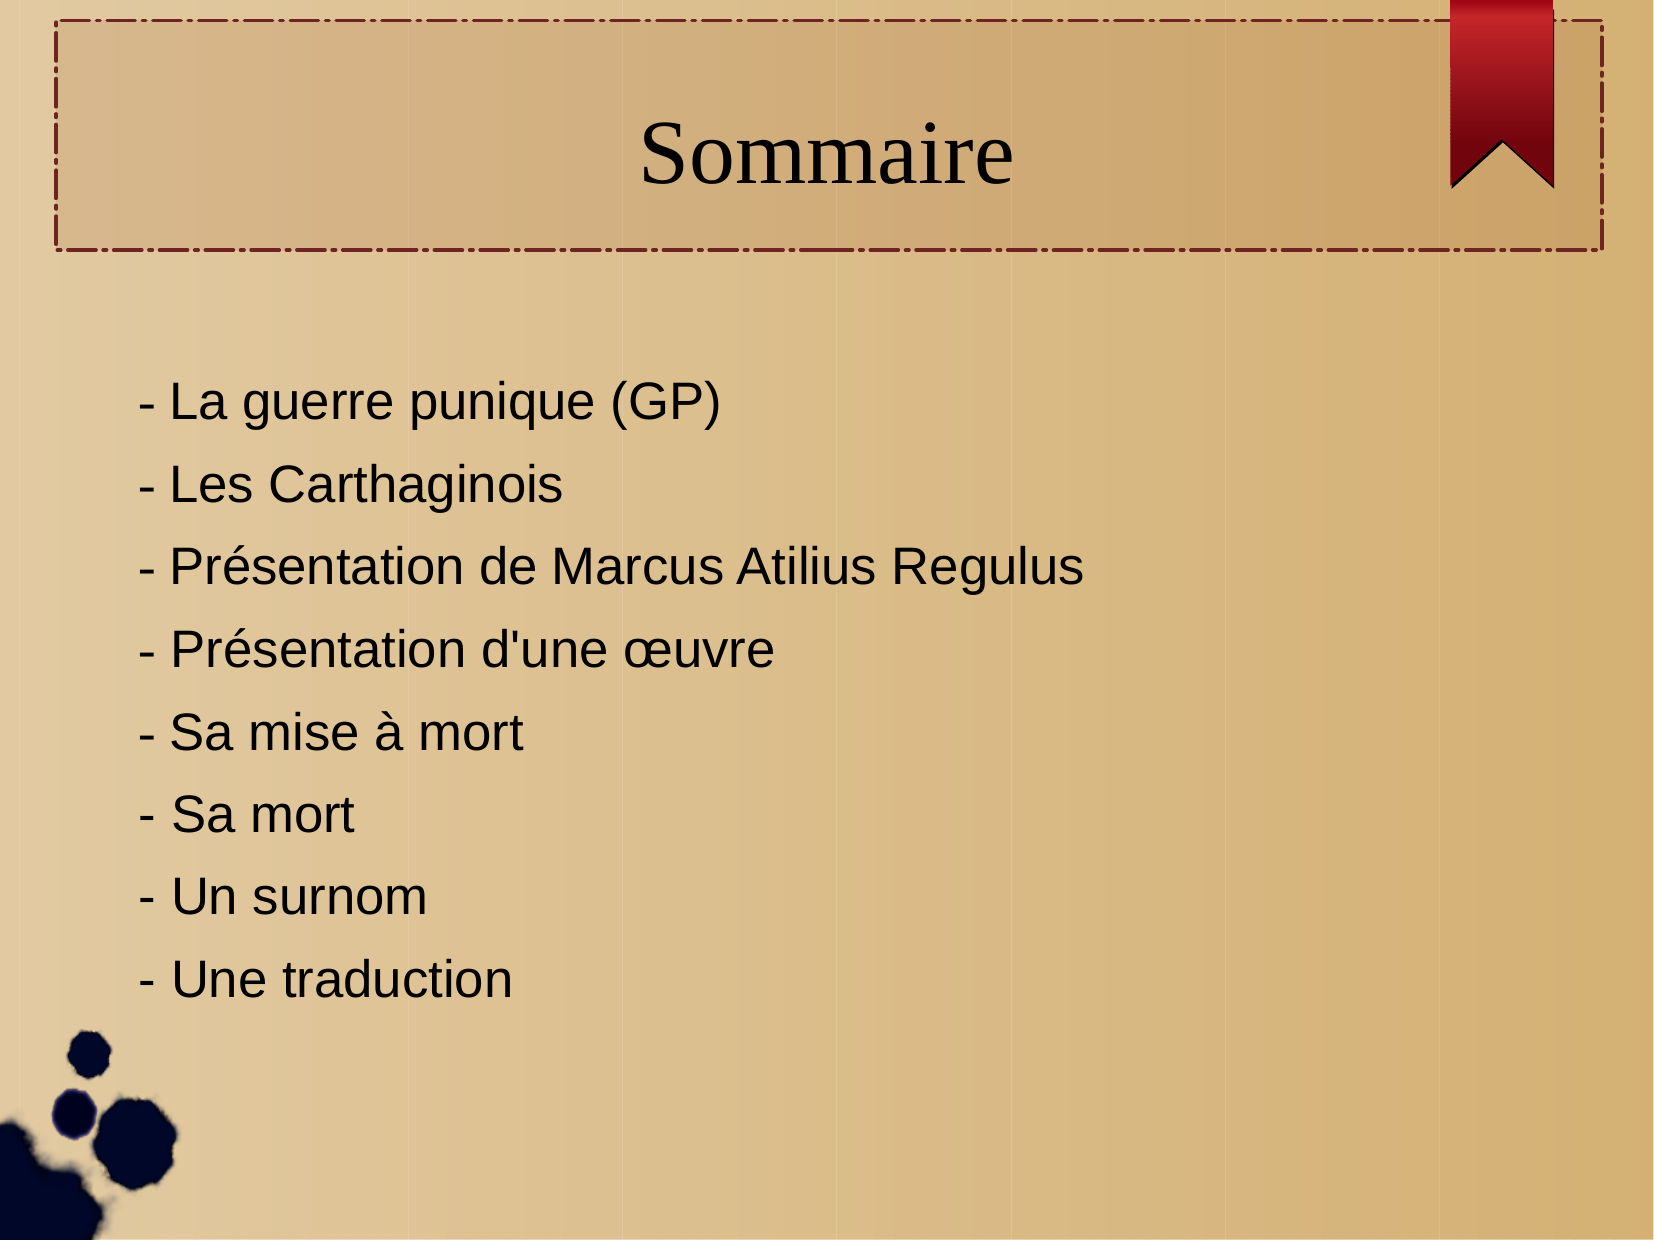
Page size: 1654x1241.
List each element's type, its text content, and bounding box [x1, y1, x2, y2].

title Sommaire [82, 49, 1571, 257]
list - La guerre punique (GP) - Les Carthaginois - Présentation de Marcus Atilius Regulus - Présentation d'une œuvre - Sa mise à mort - Sa mort - Un surnom - Une traduction [82, 290, 1571, 1010]
